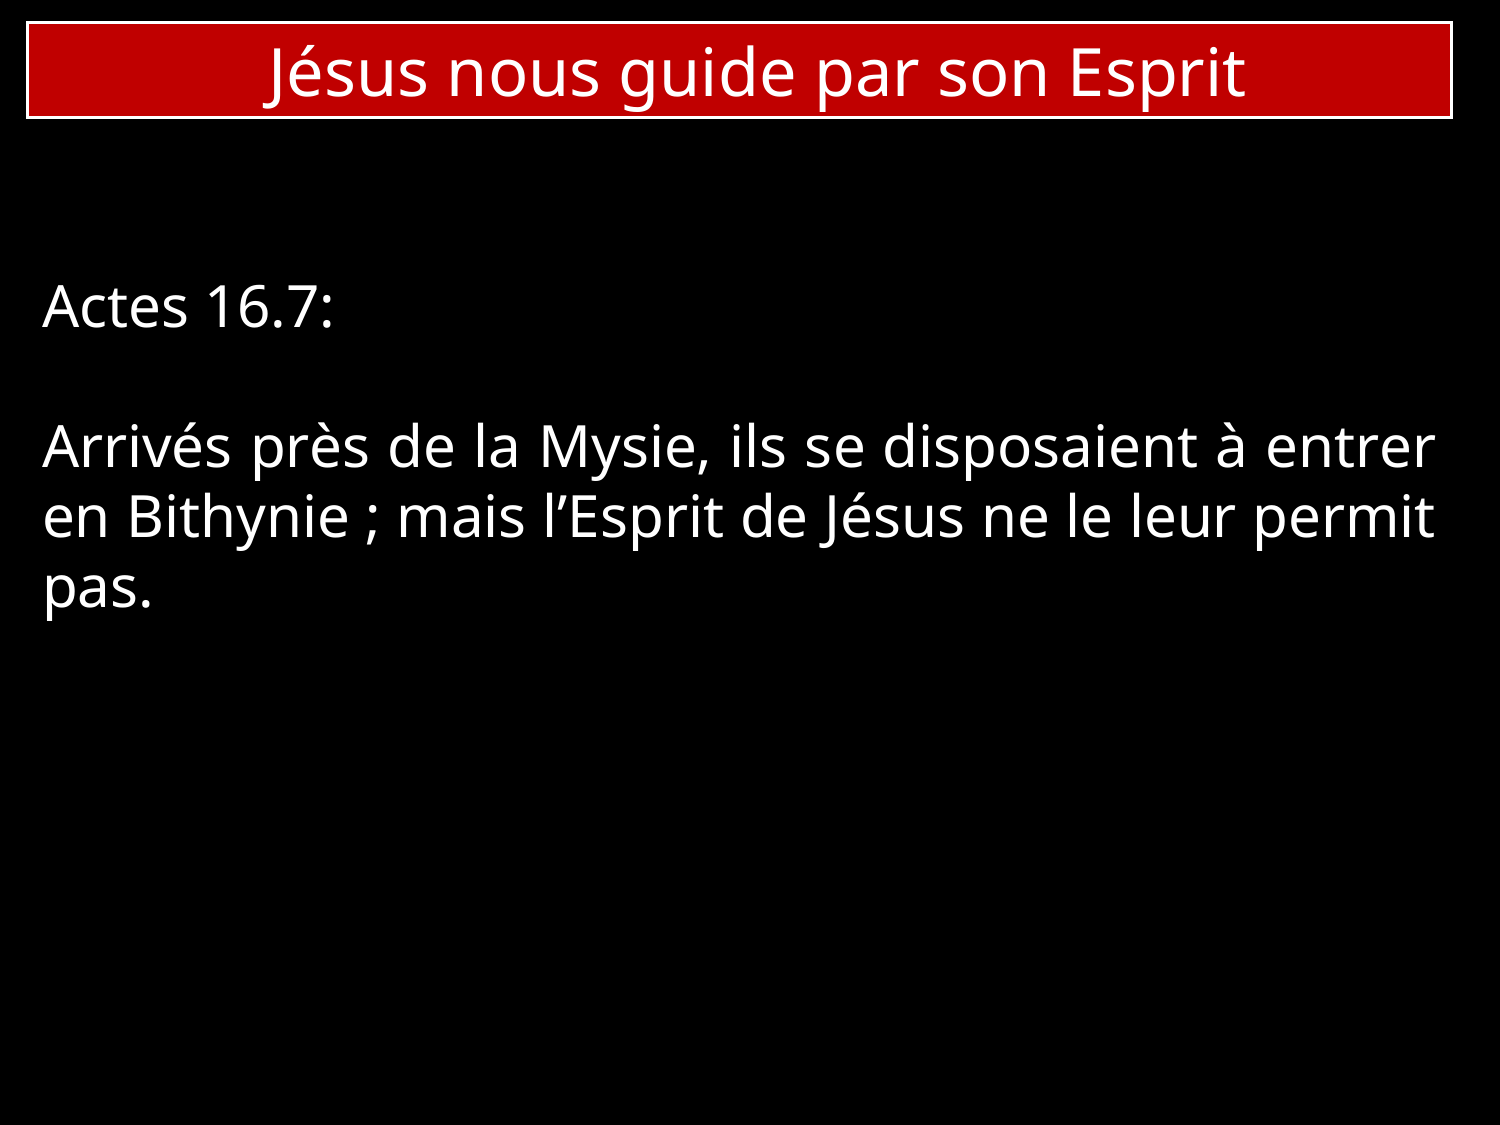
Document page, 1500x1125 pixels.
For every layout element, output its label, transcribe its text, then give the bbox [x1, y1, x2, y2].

text_box Actes 16.7: Arrivés près de la Mysie, ils se disposaient à entrer en Bithynie ; mais l’Esprit de Jésus ne le leur permit pas. [27, 261, 1452, 627]
text_box Jésus nous guide par son Esprit [27, 22, 1452, 118]
